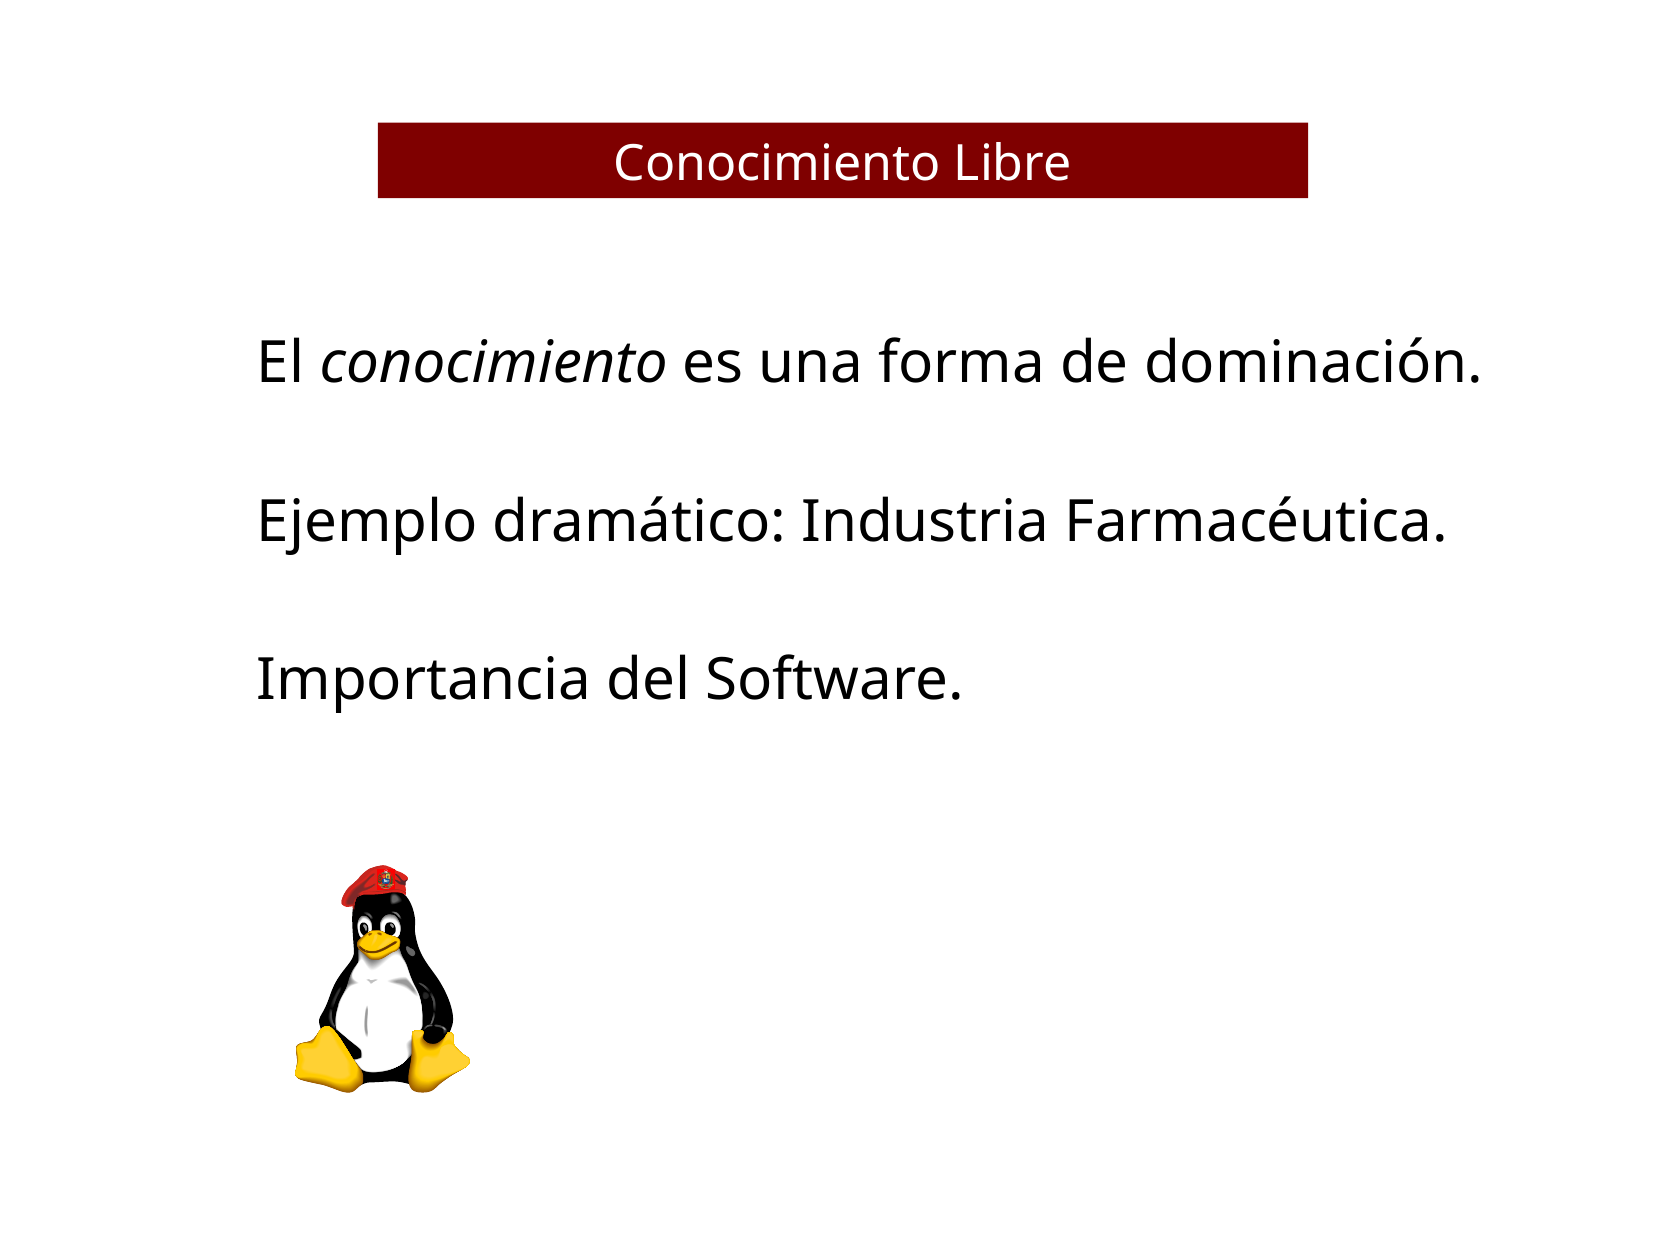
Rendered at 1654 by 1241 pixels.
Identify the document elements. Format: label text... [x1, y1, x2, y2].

picture [295, 865, 470, 1093]
text_box Conocimiento Libre [377, 122, 1309, 199]
list El conocimiento es una forma de dominación. Ejemplo dramático: Industria Farmacéutica. Importancia del Software. [224, 313, 1654, 724]
